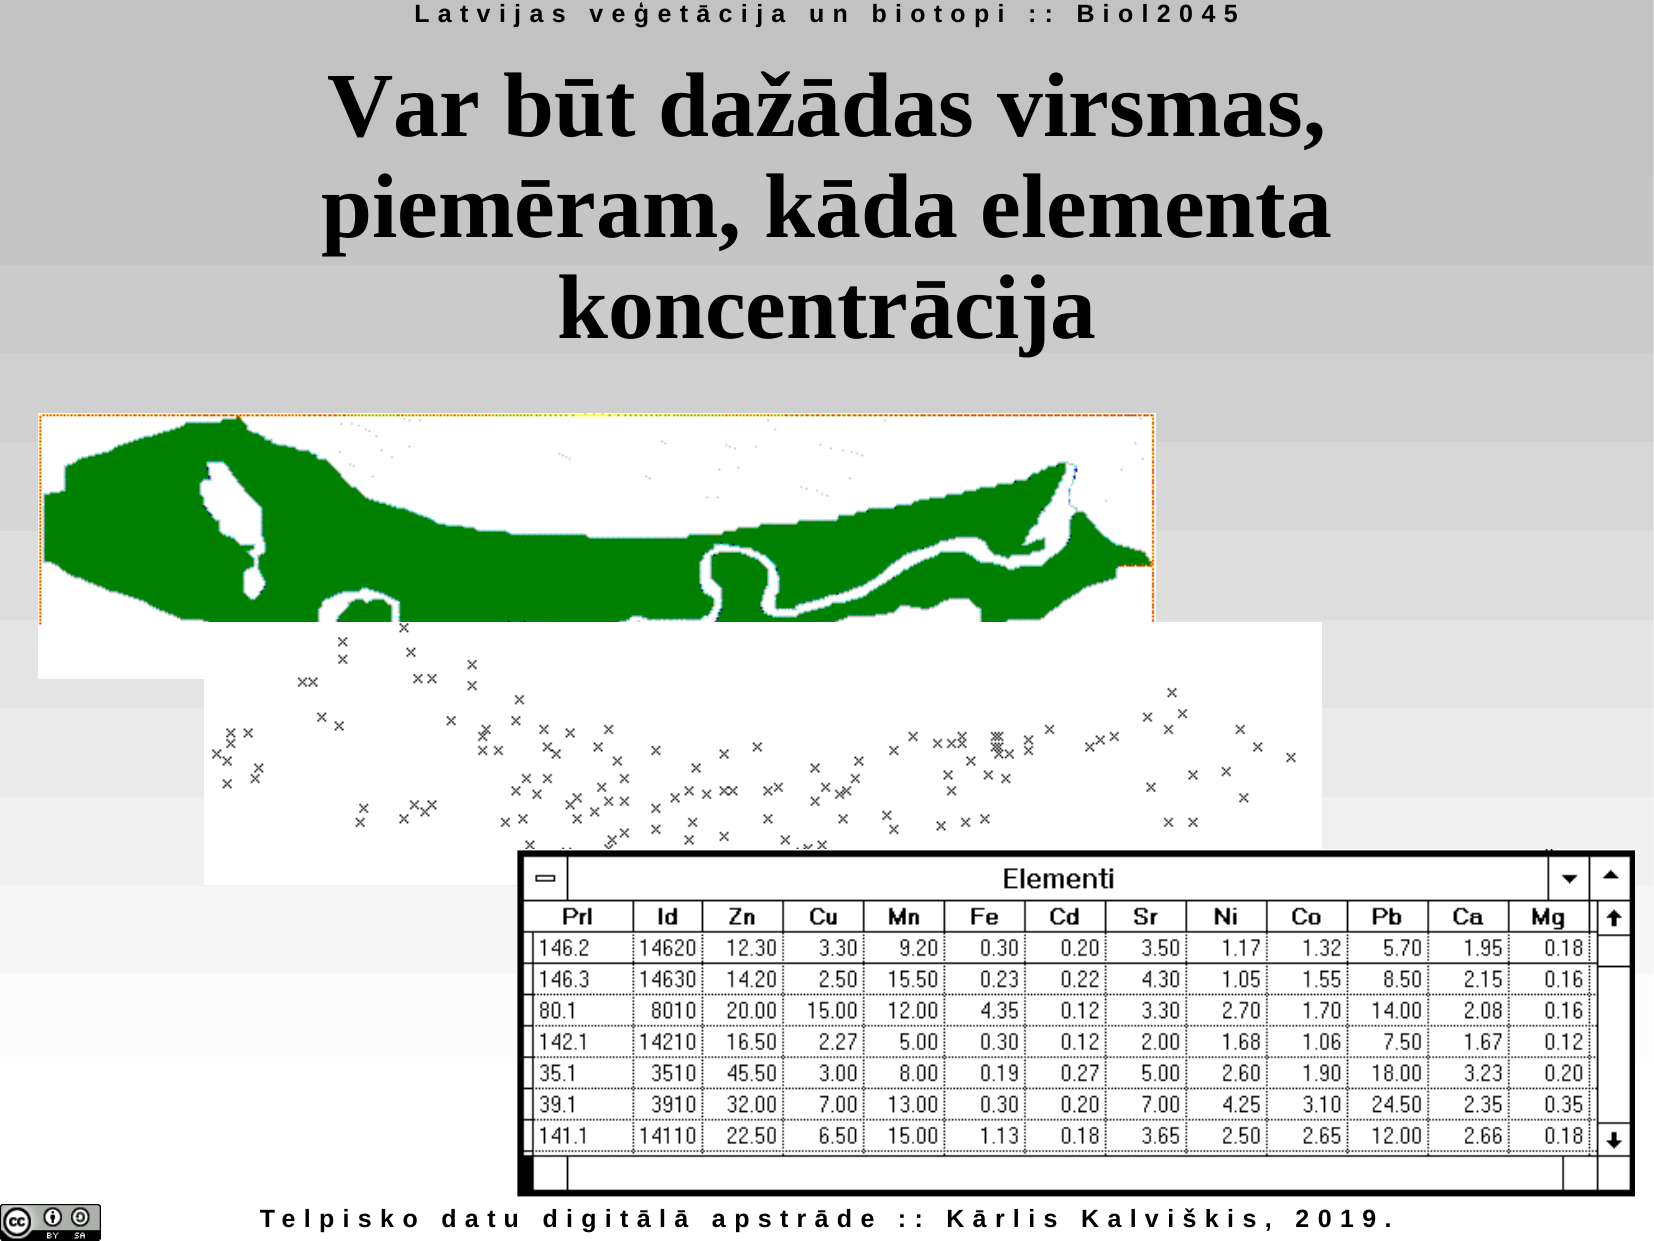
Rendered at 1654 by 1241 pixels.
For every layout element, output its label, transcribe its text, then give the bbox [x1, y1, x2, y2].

title Var būt dažādas virsmas, piemēram, kāda elementa koncentrācija [121, 54, 1534, 359]
picture [0, 0, 1654, 1241]
